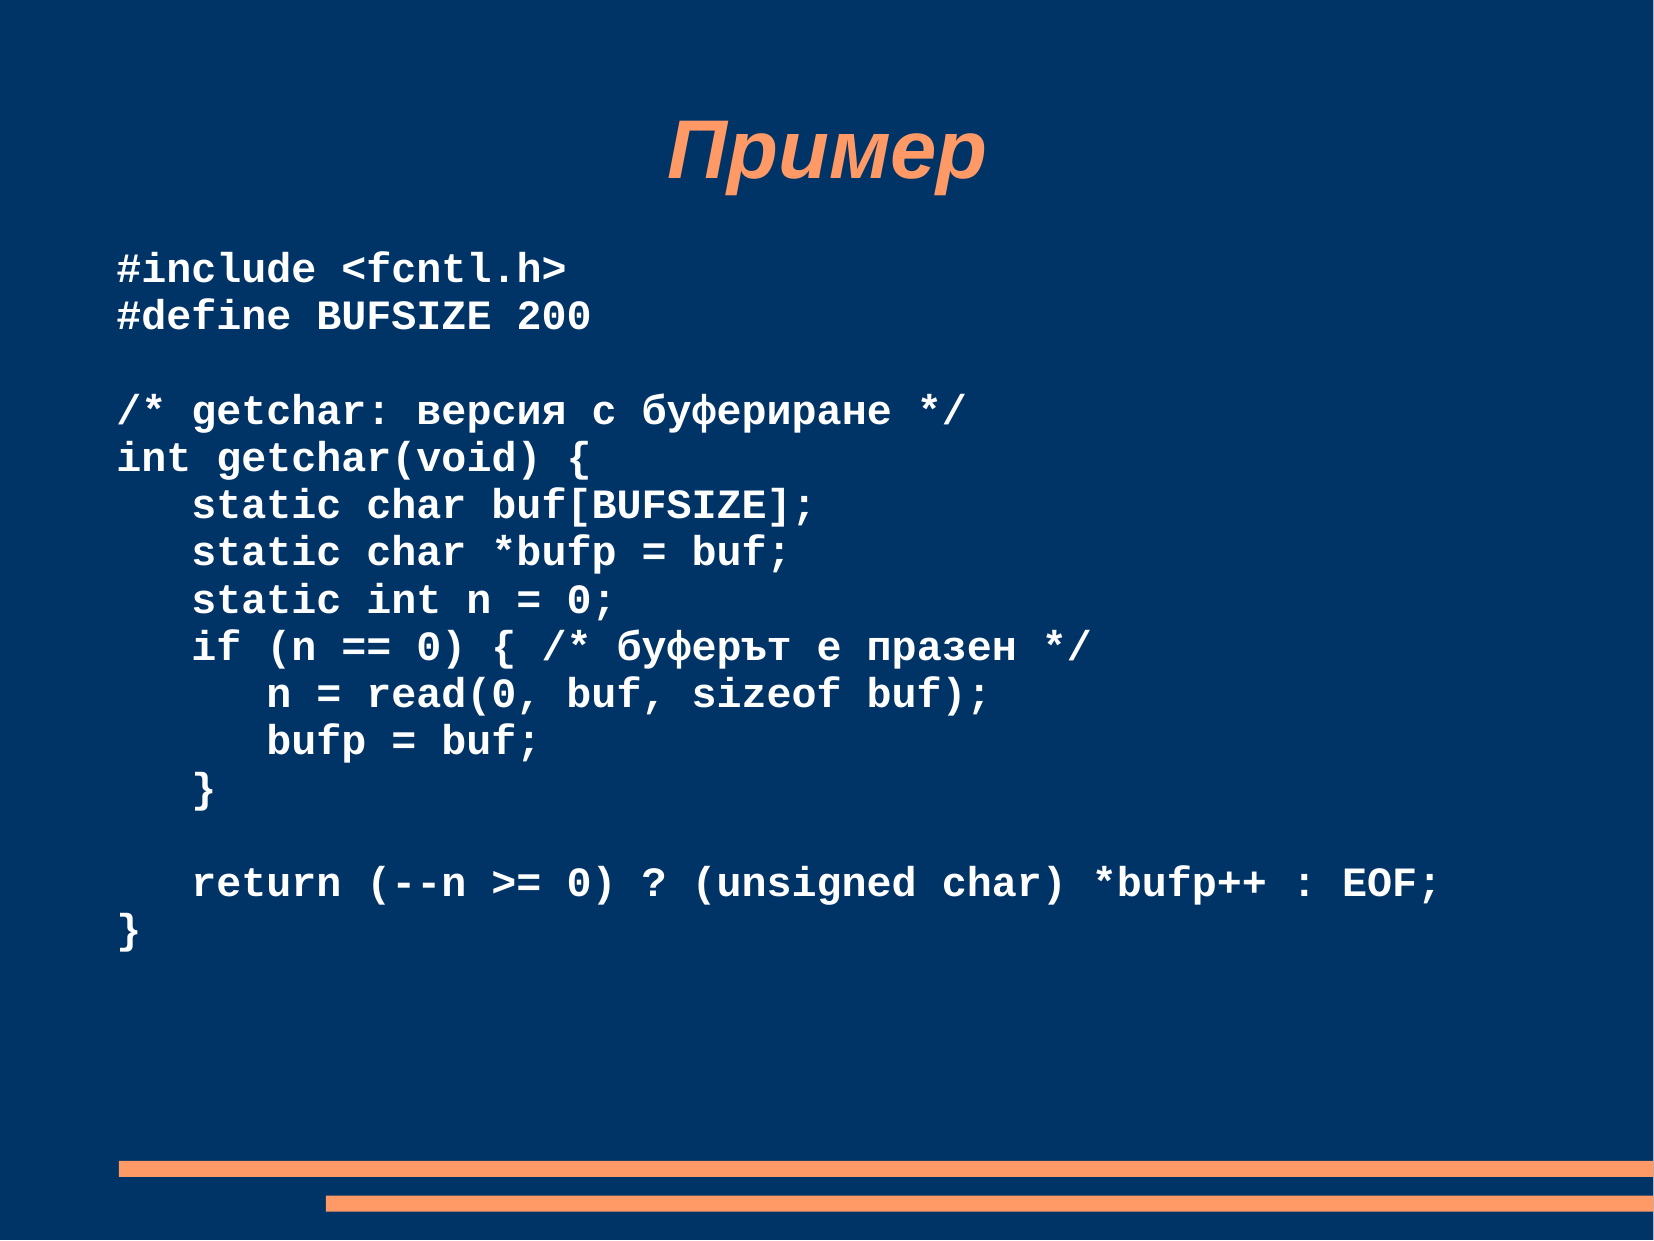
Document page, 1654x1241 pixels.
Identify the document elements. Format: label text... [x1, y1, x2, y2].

text_box #include <fcntl.h> #define BUFSIZE 200 /* getchar: версия с буфериране */ int getchar(void) { static char buf[BUFSIZE]; static char *bufp = buf; static int n = 0; if (n == 0) { /* буферът е празен */ n = read(0, buf, sizeof buf); bufp = buf; } return (--n >= 0) ? (unsigned char) *bufp++ : EOF; } [101, 240, 1654, 972]
title Пример [121, 46, 1534, 240]
